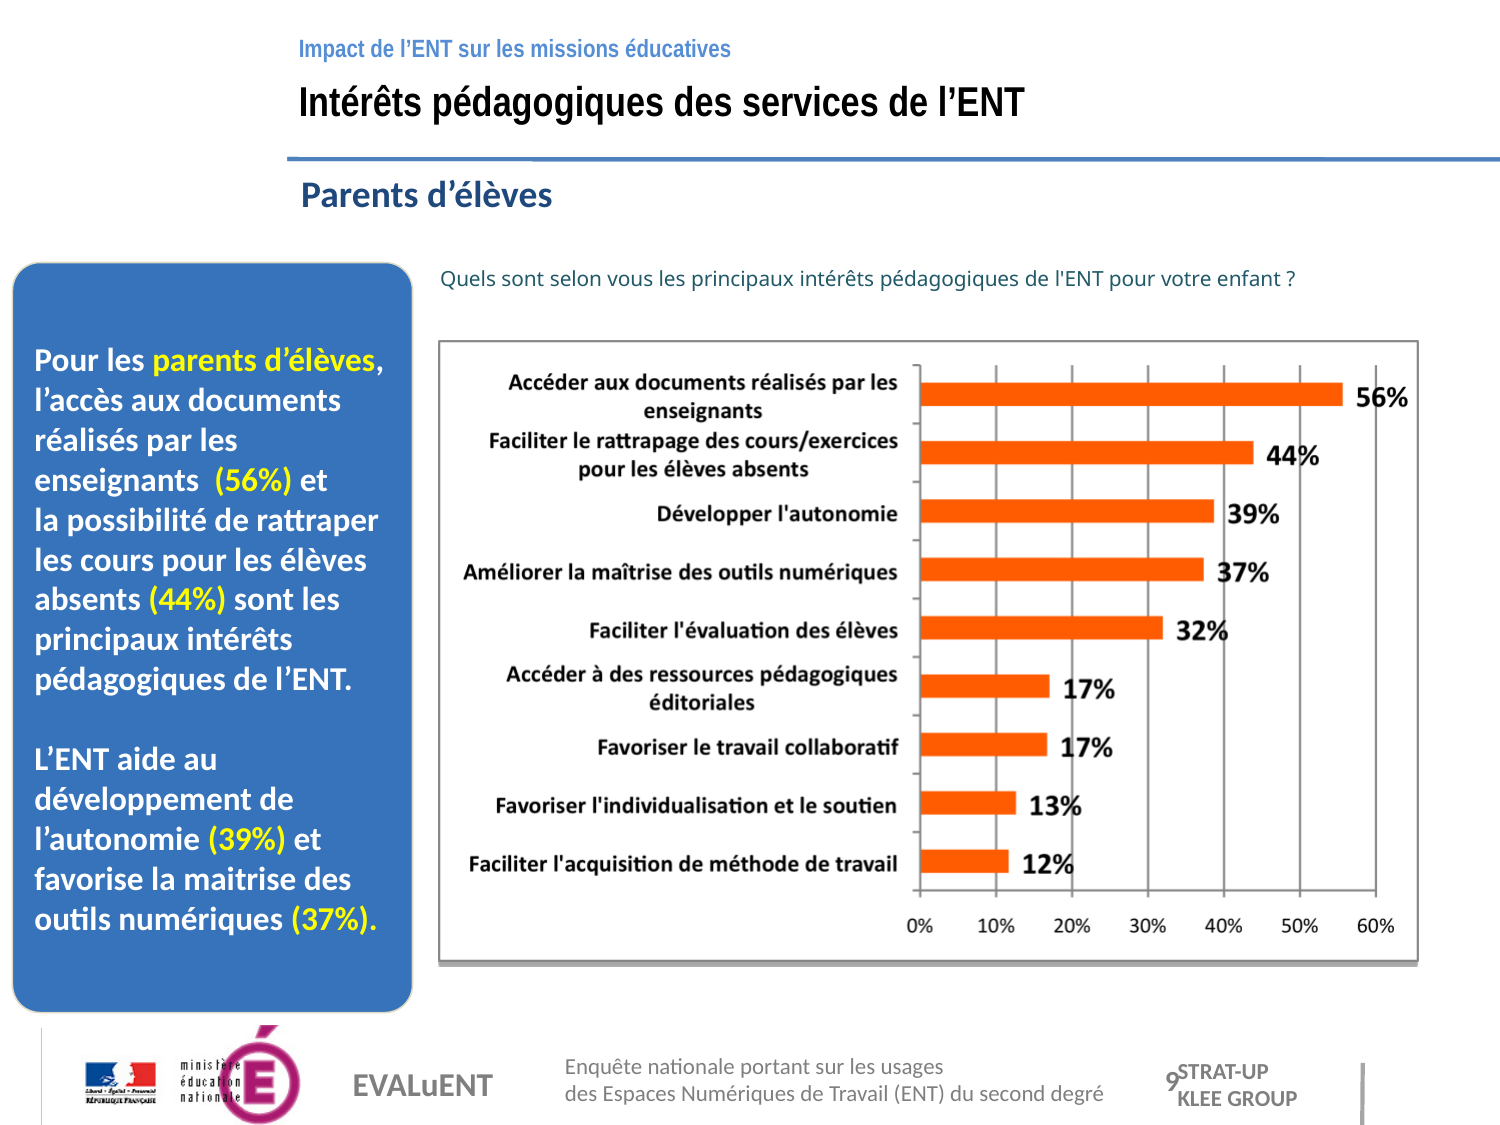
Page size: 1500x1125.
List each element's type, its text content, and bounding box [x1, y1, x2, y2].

text_box Parents d’élèves [286, 162, 571, 224]
text_box [1074, 1050, 1426, 1110]
text_box Quels sont selon vous les principaux intérêts pédagogiques de l'ENT pour votre enfant ? [425, 258, 1500, 300]
text_box Pour les parents d’élèves, l’accès aux documents réalisés par les enseignants (56%) et la possibilité de rattraper les cours pour les élèves absents (44%) sont les principaux intérêts pédagogiques de l’ENT. L’ENT aide au développement de l’autonomie (39%) et favorise la maitrise des outils numériques (37%). [12, 262, 413, 1013]
picture [437, 339, 1420, 963]
text_box Impact de l’ENT sur les missions éducatives Intérêts pédagogiques des services de l’ENT [284, 25, 1500, 100]
